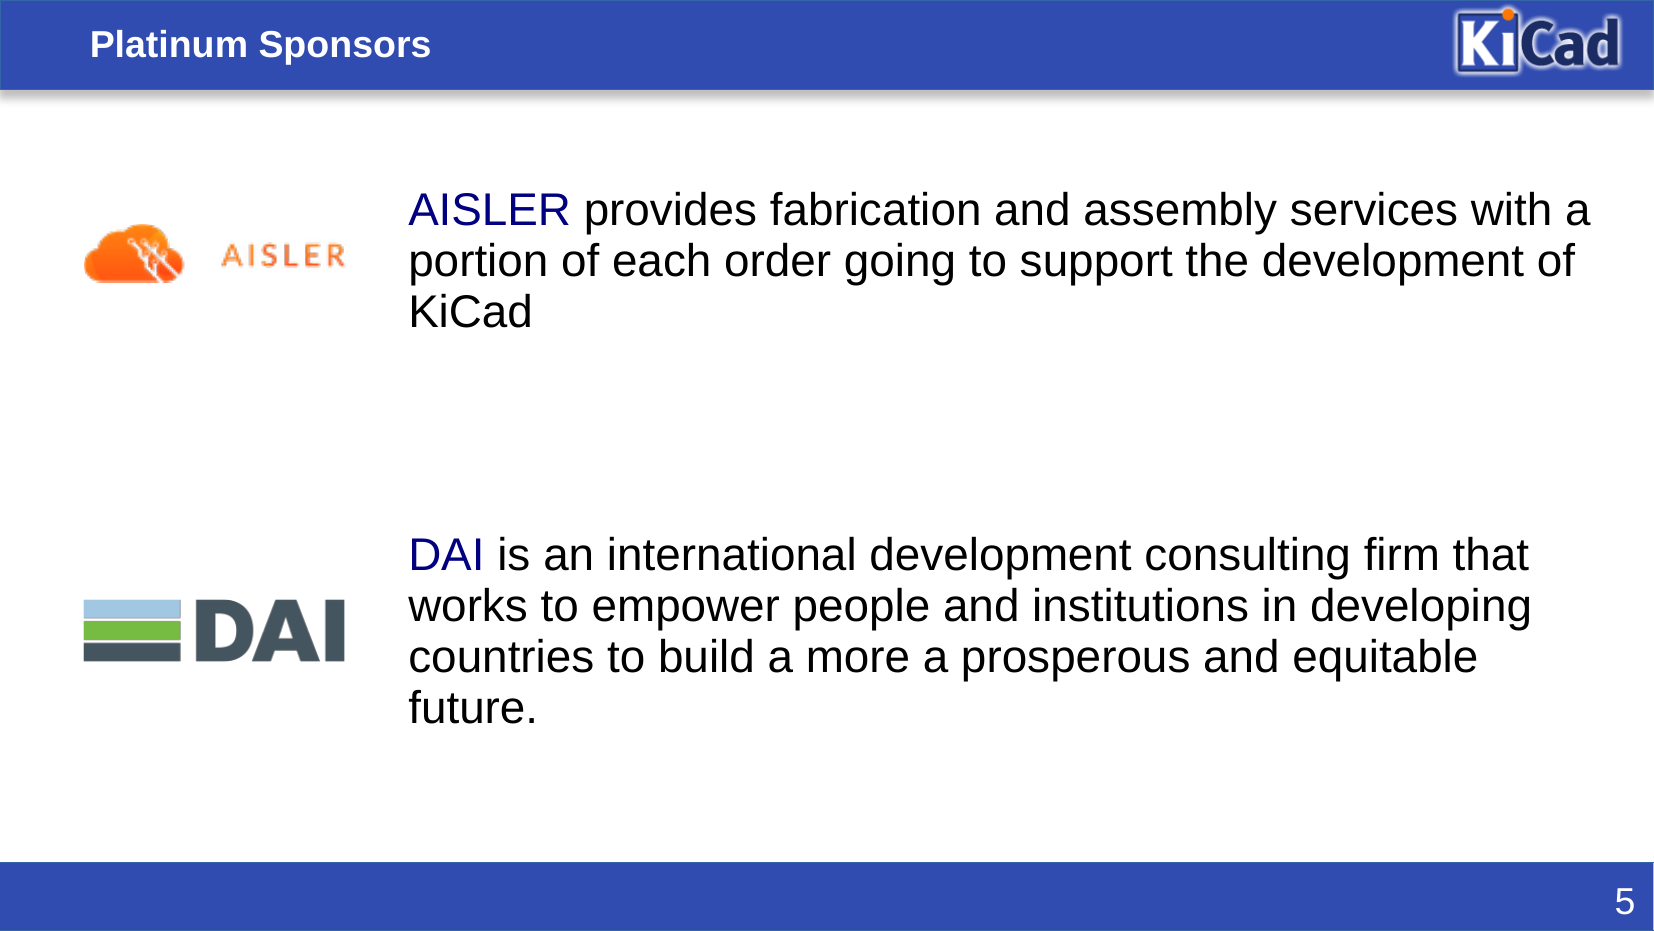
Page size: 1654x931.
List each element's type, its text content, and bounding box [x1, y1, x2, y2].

text_box [0, 862, 1654, 931]
text_box [1162, 90, 1651, 226]
picture [83, 599, 346, 663]
picture [1412, 0, 1654, 92]
text_box Platinum Sponsors [0, 0, 1412, 90]
picture [84, 224, 346, 283]
list AISLER provides fabrication and assembly services with a portion of each order going to support the development of KiCad DAI is an international development consulting firm that works to empower people and institutions in developing countries to build a more a prosperous and equitable future. [337, 103, 1613, 826]
text_box <number> [1387, 873, 1651, 931]
